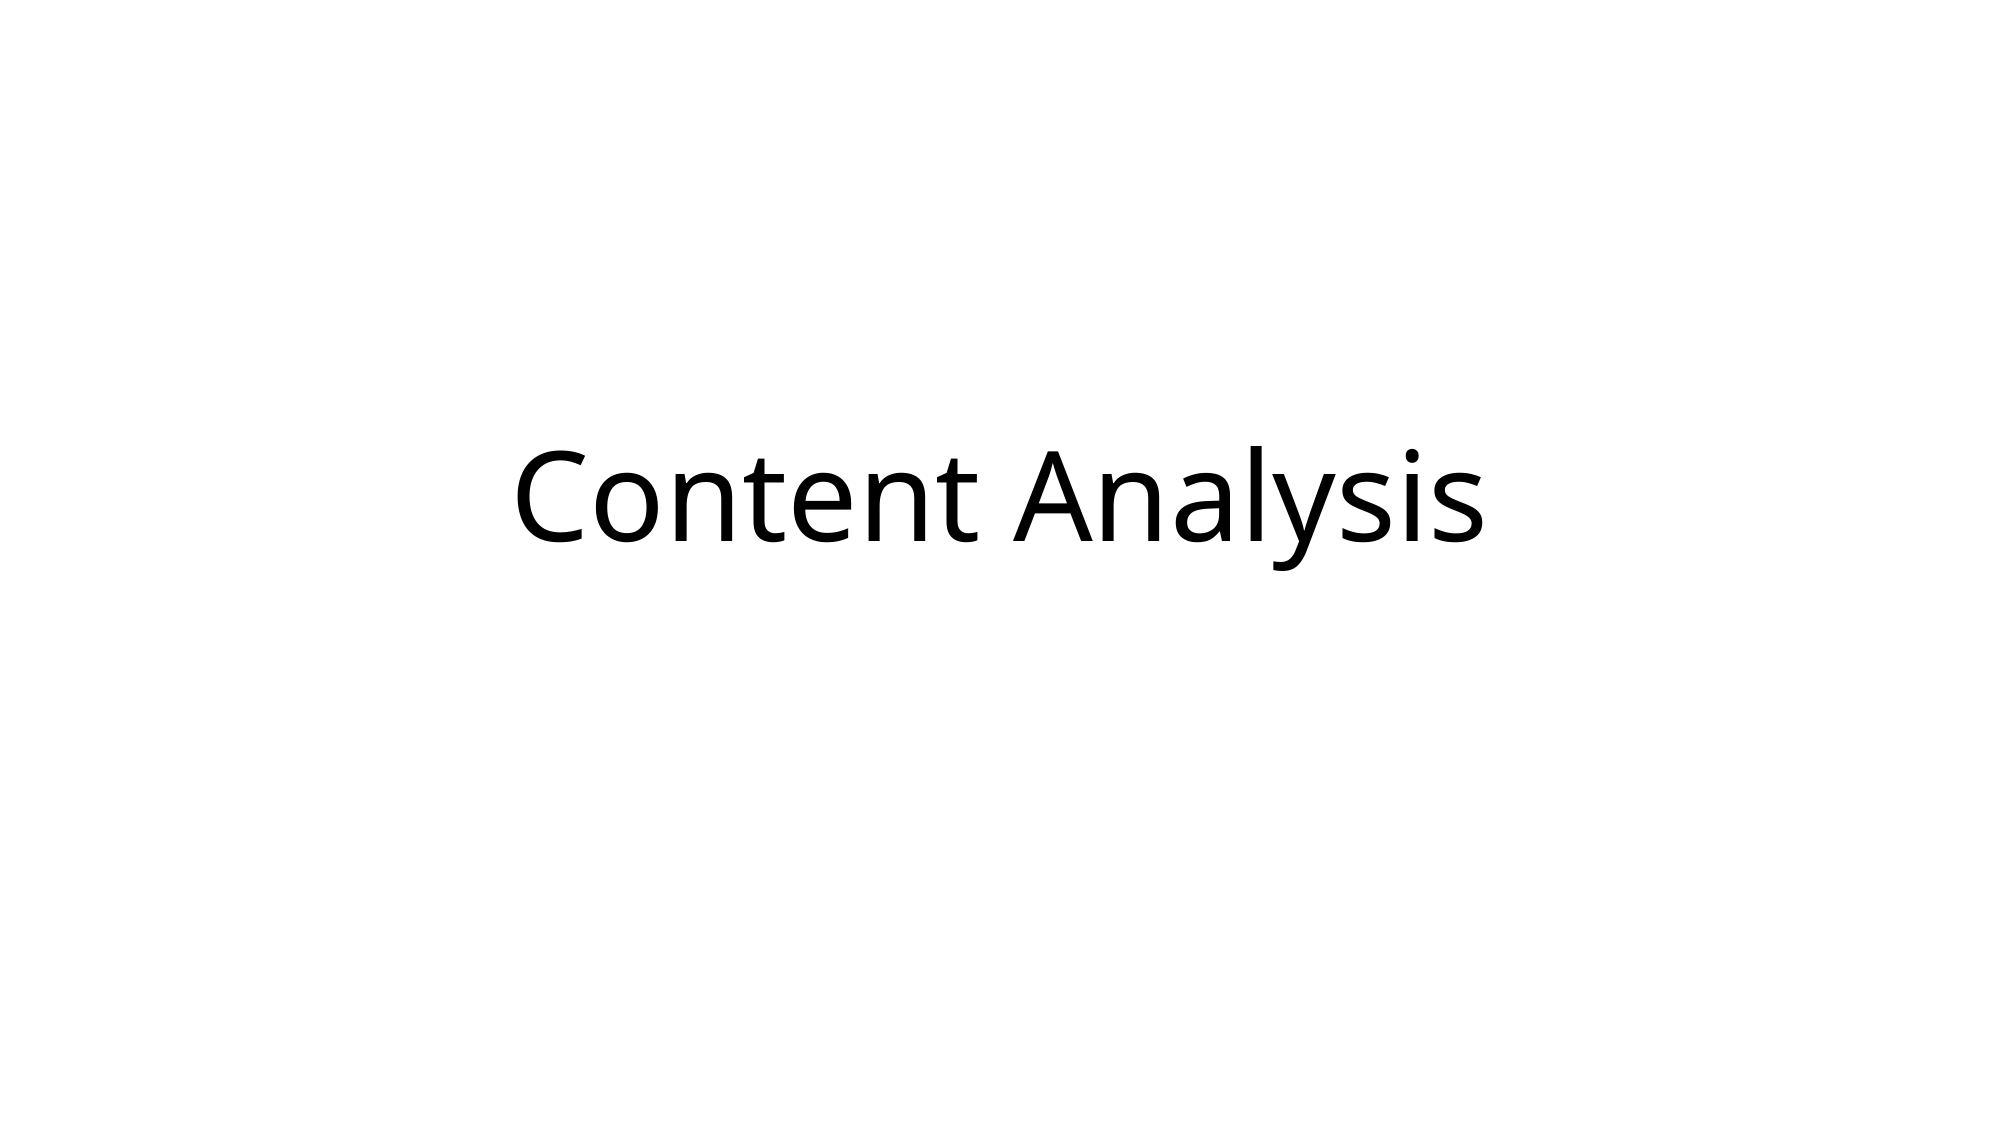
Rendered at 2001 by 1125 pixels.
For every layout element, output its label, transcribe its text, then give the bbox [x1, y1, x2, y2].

title Content Analysis [249, 184, 1750, 576]
